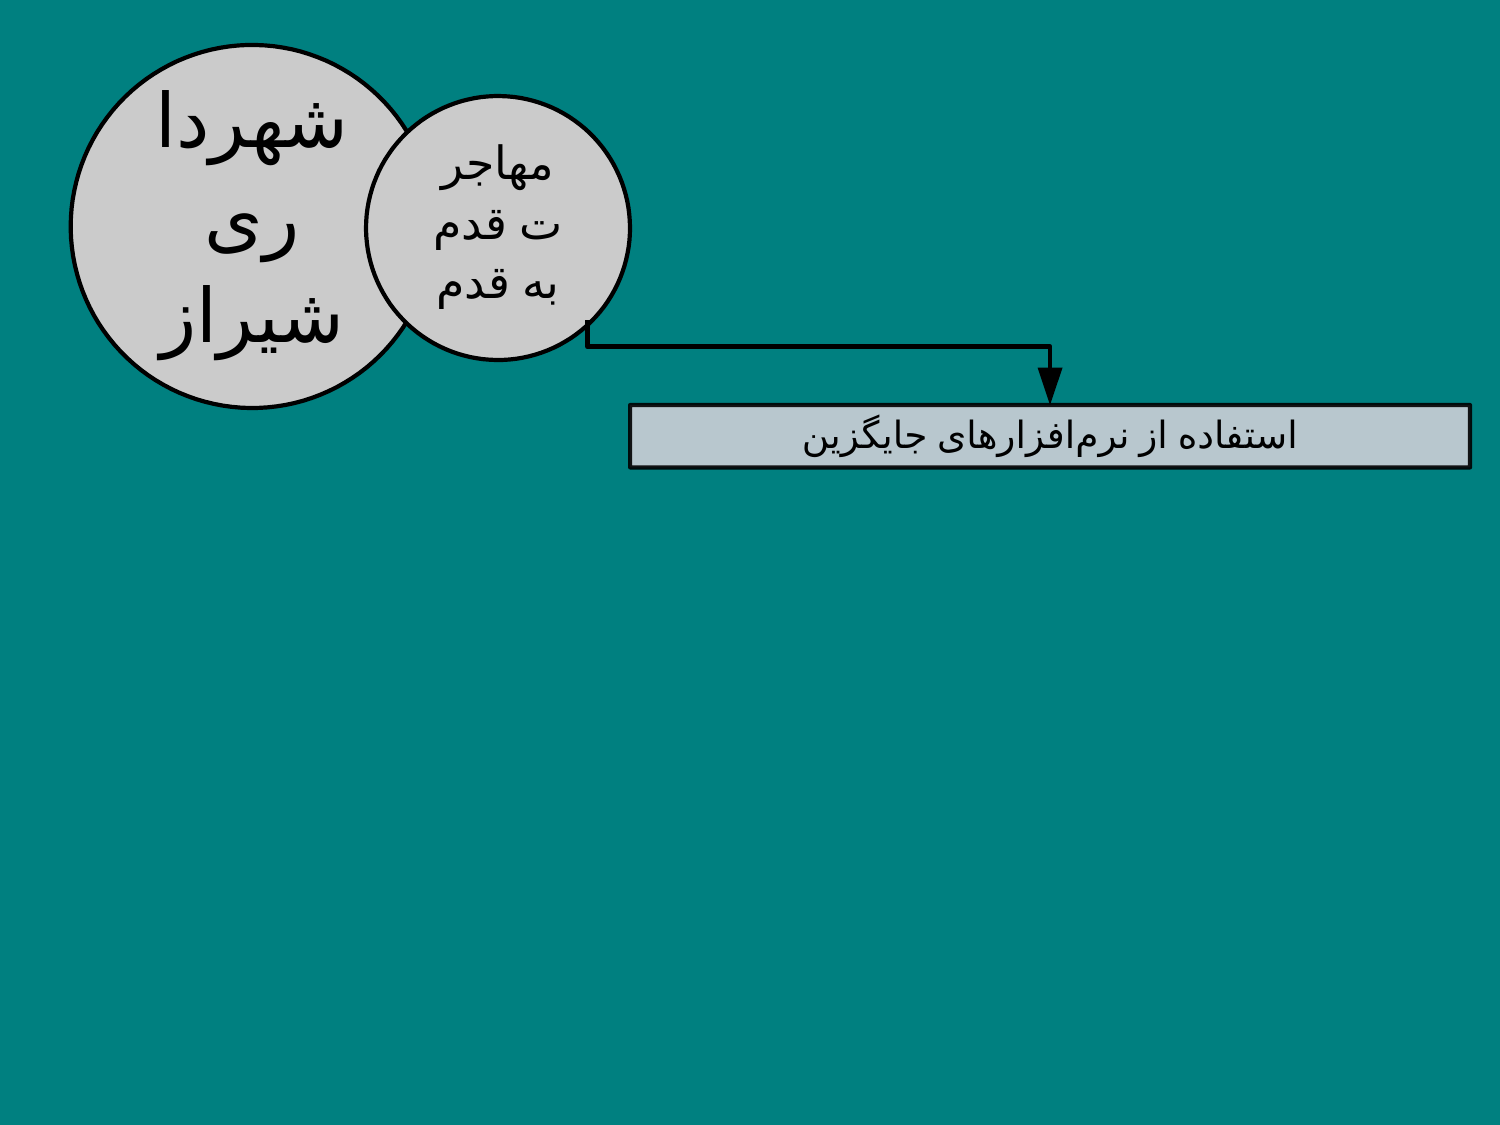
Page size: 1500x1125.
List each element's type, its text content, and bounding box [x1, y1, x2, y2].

text_box مهاجرت قدم به قدم [366, 96, 631, 361]
text_box استفاده از نرم‌افزارهای جایگزین [630, 404, 1471, 468]
text_box شهرداری شیراز [70, 45, 407, 409]
